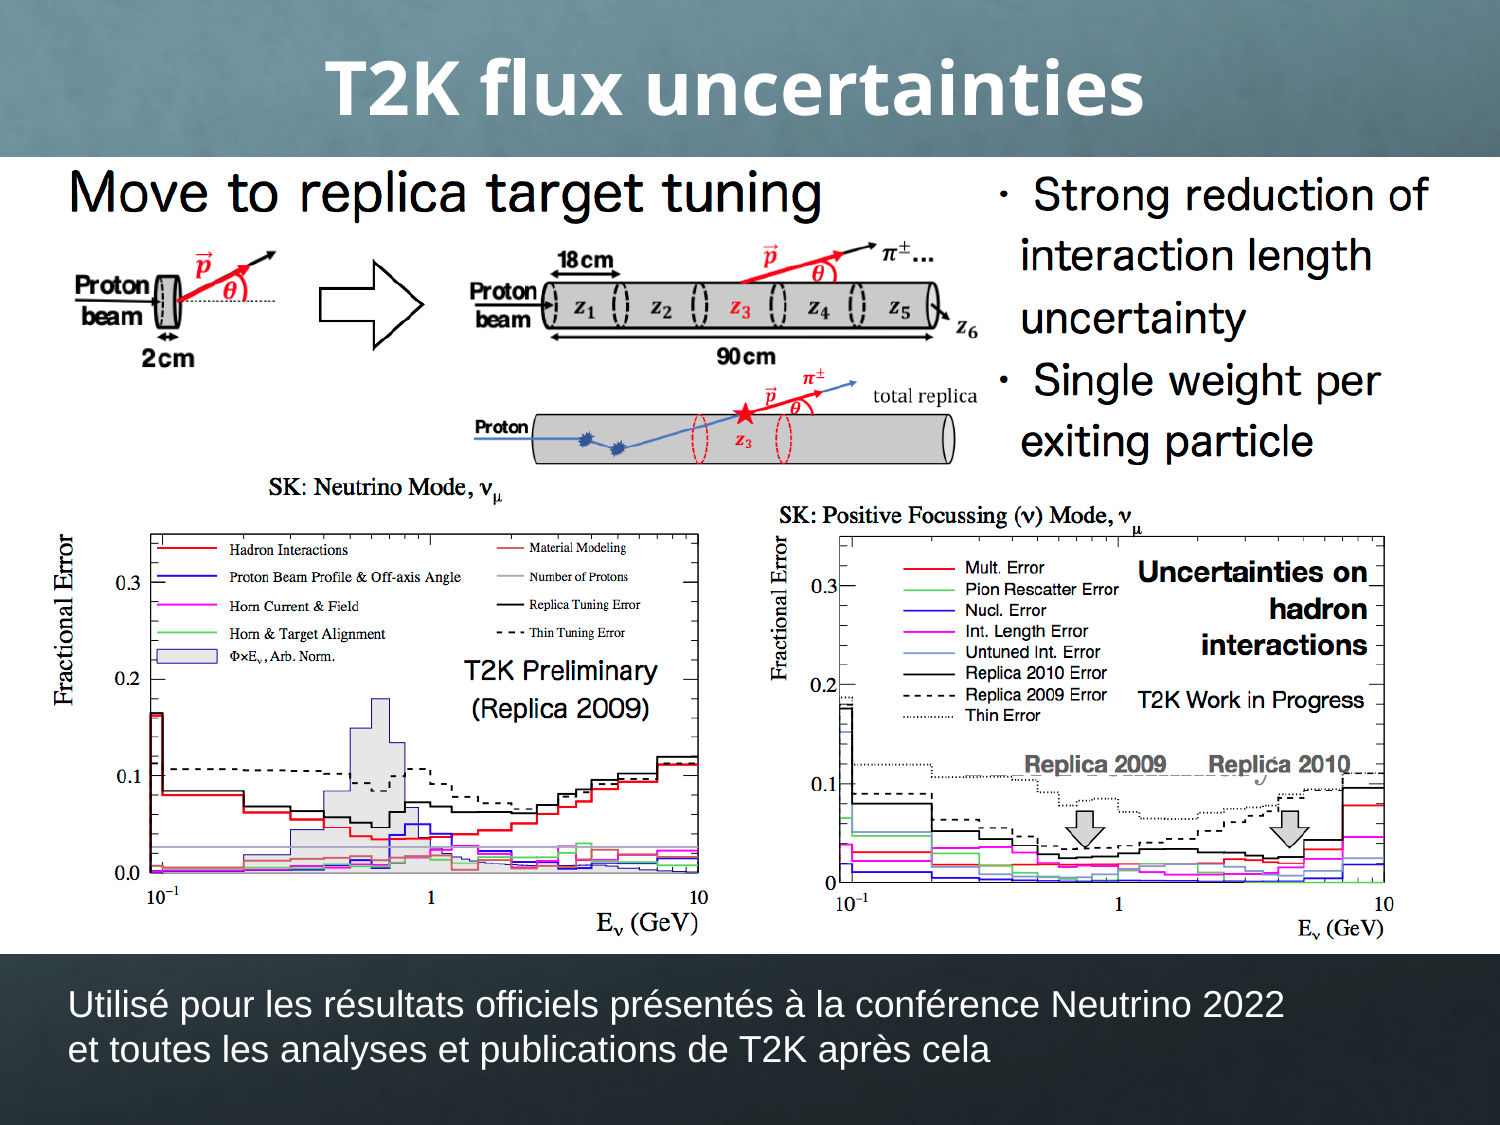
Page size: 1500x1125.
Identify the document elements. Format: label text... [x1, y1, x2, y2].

picture [0, 0, 1500, 1125]
title Utilisé pour les résultats officiels présentés à la conférence Neutrino 2022 et toutes les analyses et publications de T2K après cela [67, 996, 1418, 1098]
title T2K flux uncertainties [60, 0, 1411, 180]
